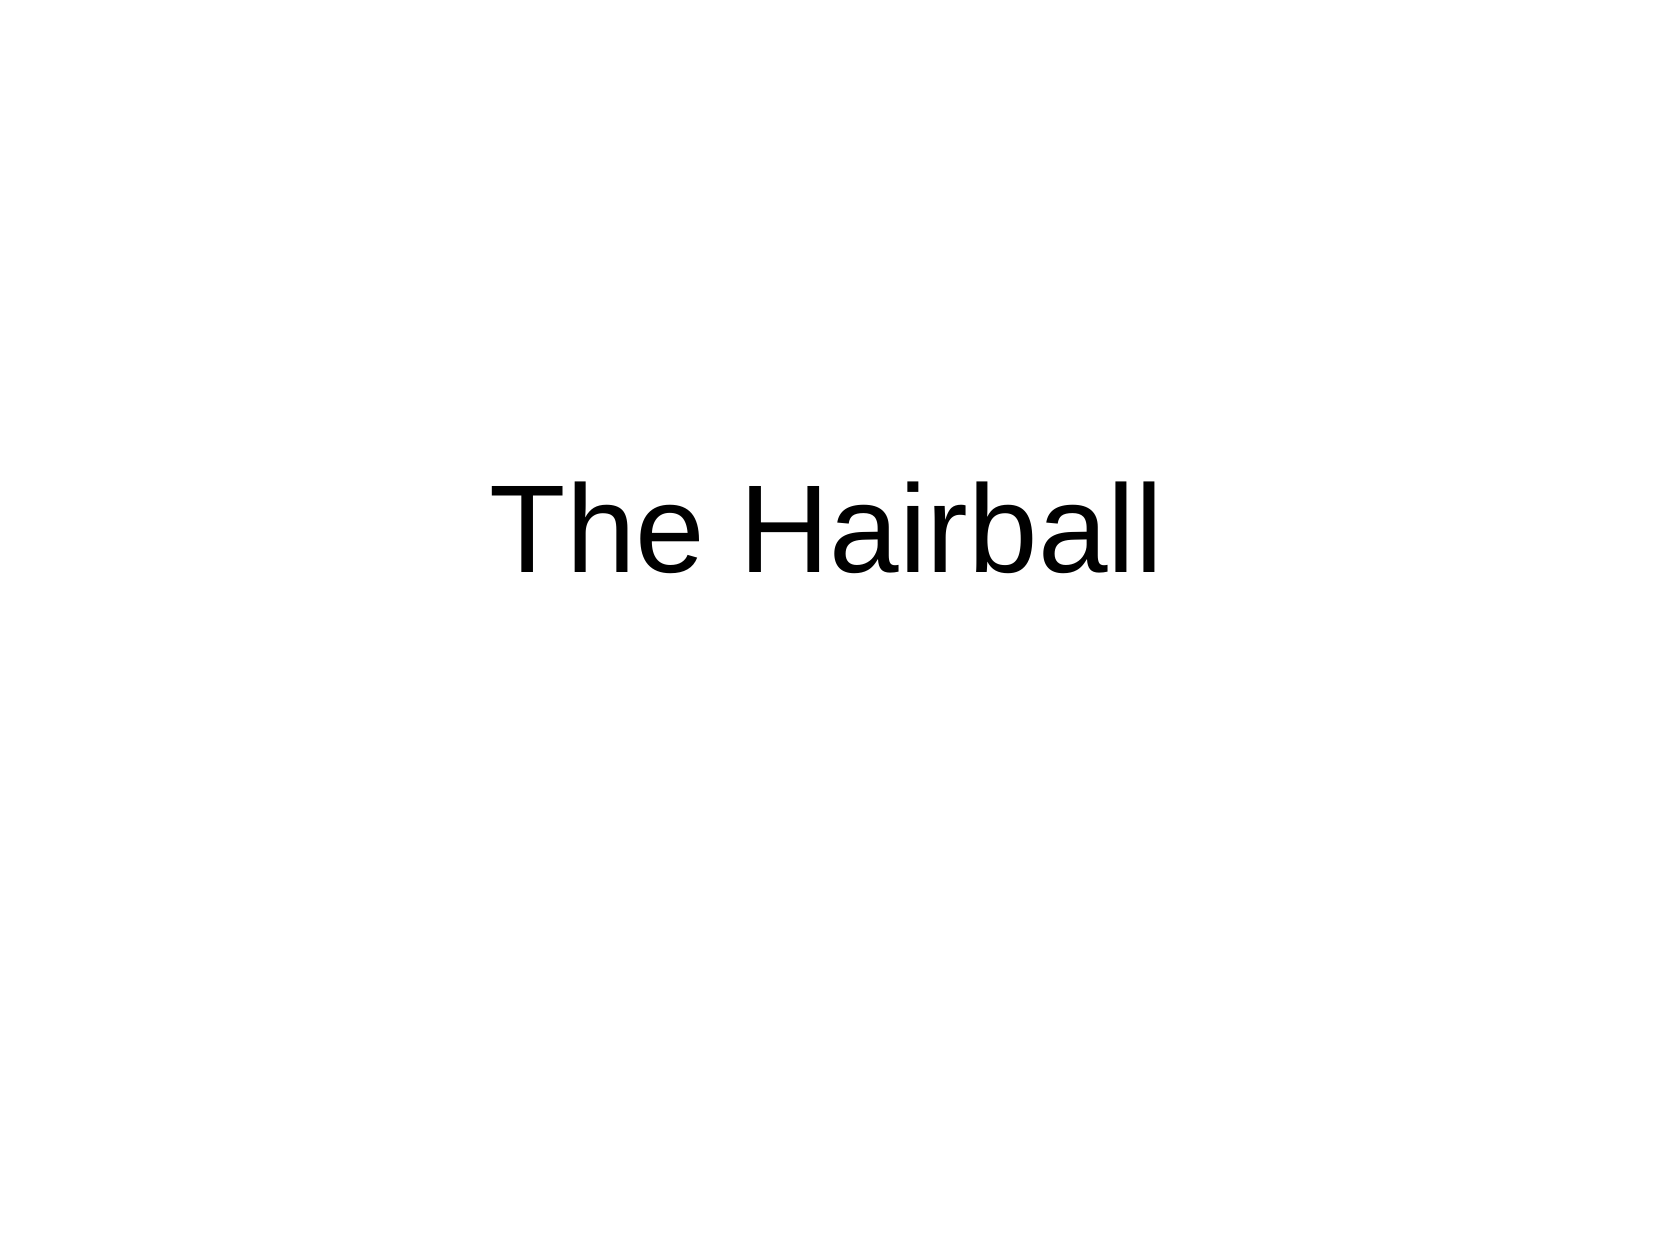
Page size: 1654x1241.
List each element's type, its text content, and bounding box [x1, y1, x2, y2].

subtitle The Hairball [82, 49, 1571, 1010]
